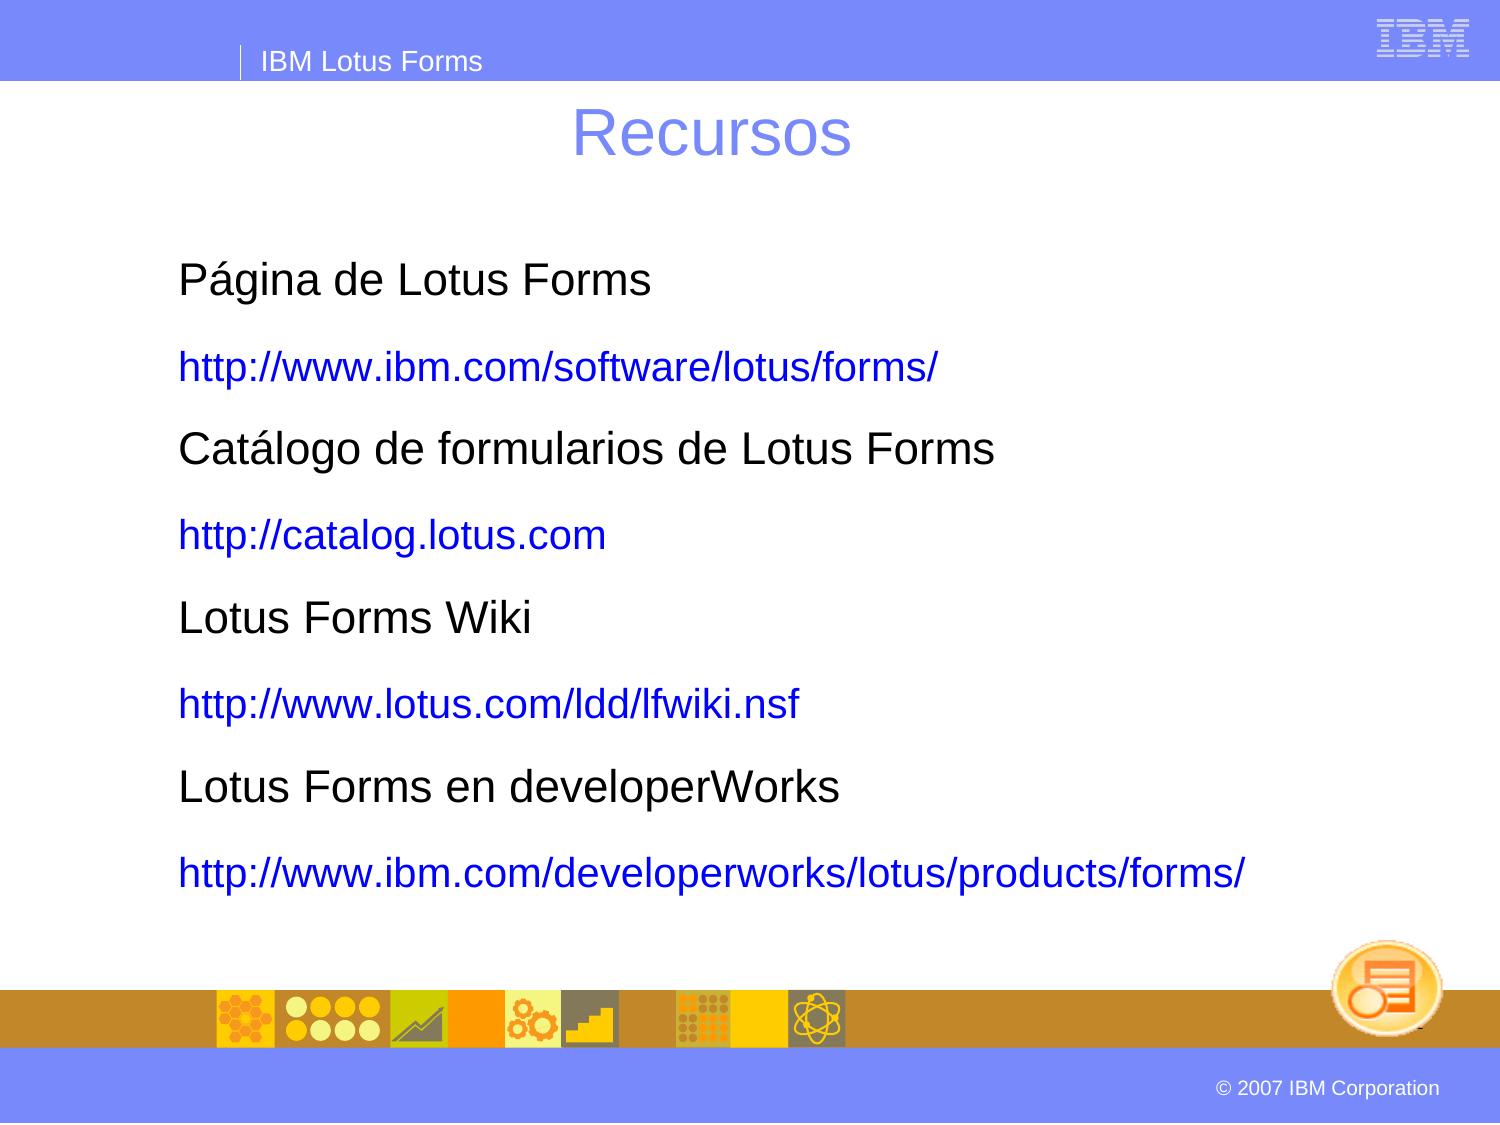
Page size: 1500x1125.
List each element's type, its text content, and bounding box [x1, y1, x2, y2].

title Recursos [36, 87, 1389, 178]
text_box Página de Lotus Forms http://www.ibm.com/software/lotus/forms/ Catálogo de formularios de Lotus Forms http://catalog.lotus.com Lotus Forms Wiki http://www.lotus.com/ldd/lfwiki.nsf Lotus Forms en developerWorks http://www.ibm.com/developerworks/lotus/products/forms/ [88, 259, 1418, 904]
picture [1328, 937, 1447, 1040]
picture [1376, 19, 1470, 57]
